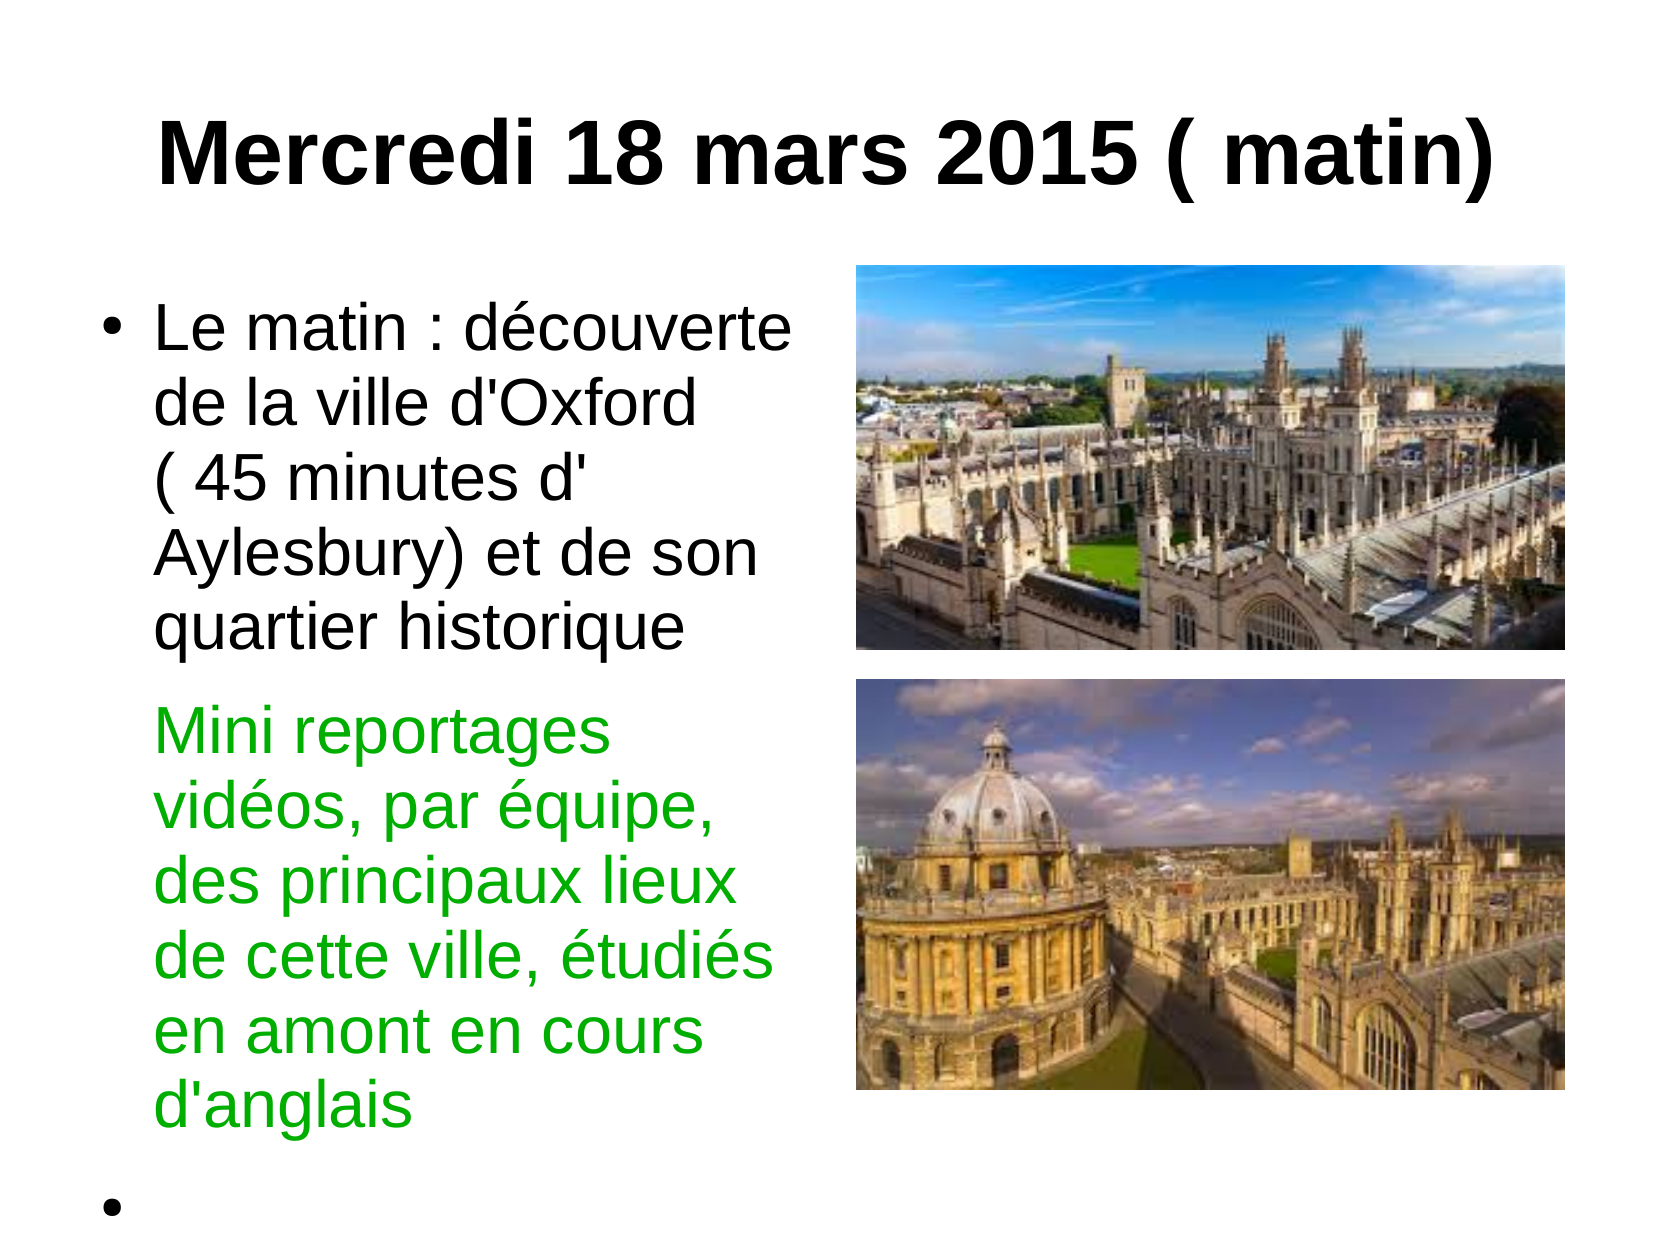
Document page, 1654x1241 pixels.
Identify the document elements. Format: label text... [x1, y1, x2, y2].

picture [856, 265, 1565, 650]
title Mercredi 18 mars 2015 ( matin) [82, 49, 1571, 257]
picture [856, 679, 1565, 1090]
list Le matin : découverte de la ville d'Oxford ( 45 minutes d' Aylesbury) et de son quartier historique Mini reportages vidéos, par équipe, des principaux lieux de cette ville, étudiés en amont en cours d'anglais [82, 290, 809, 1241]
